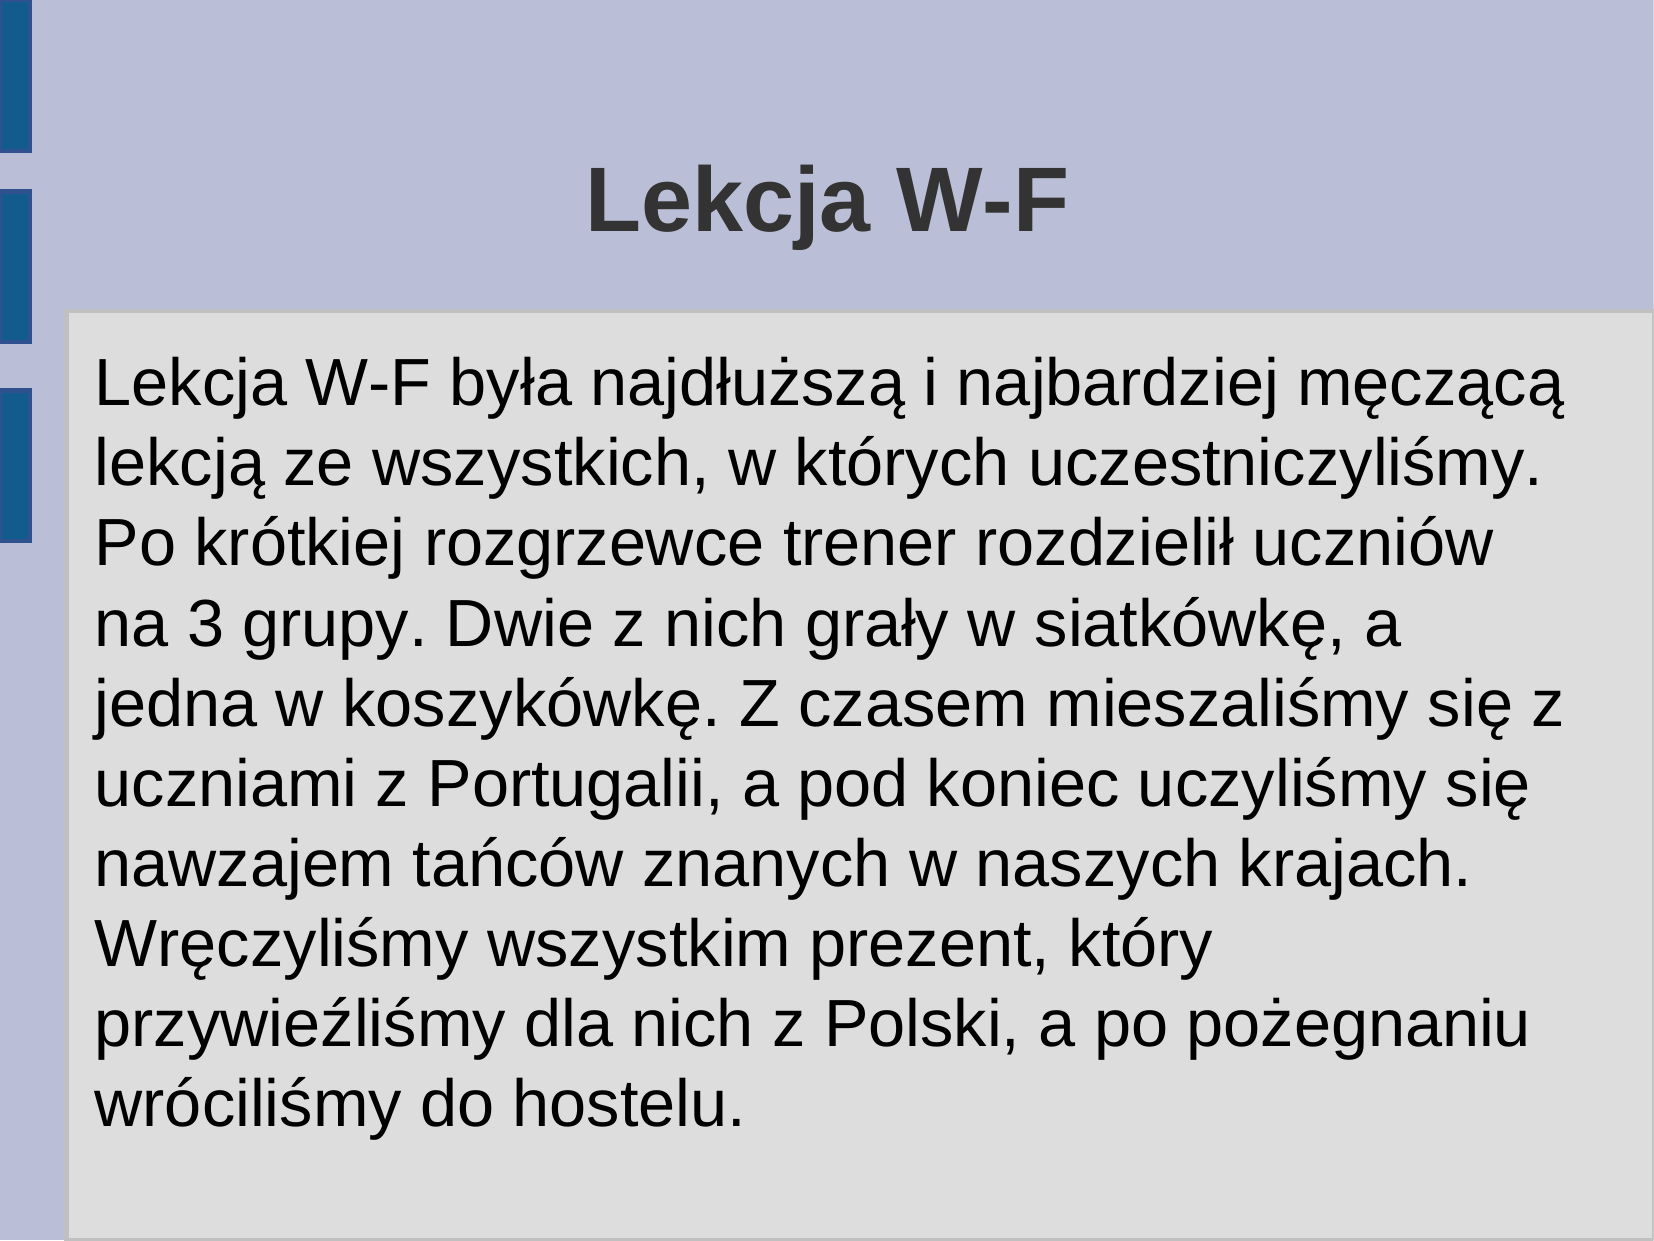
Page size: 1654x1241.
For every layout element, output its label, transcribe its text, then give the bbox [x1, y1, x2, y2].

list Lekcja W-F była najdłuższą i najbardziej męczącą lekcją ze wszystkich, w których uczestniczyliśmy. Po krótkiej rozgrzewce trener rozdzielił uczniów na 3 grupy. Dwie z nich grały w siatkówkę, a jedna w koszykówkę. Z czasem mieszaliśmy się z uczniami z Portugalii, a pod koniec uczyliśmy się nawzajem tańców znanych w naszych krajach. Wręczyliśmy wszystkim prezent, który przywieźliśmy dla nich z Polski, a po pożegnaniu wróciliśmy do hostelu. [94, 339, 1583, 1162]
title Lekcja W-F [121, 91, 1534, 299]
